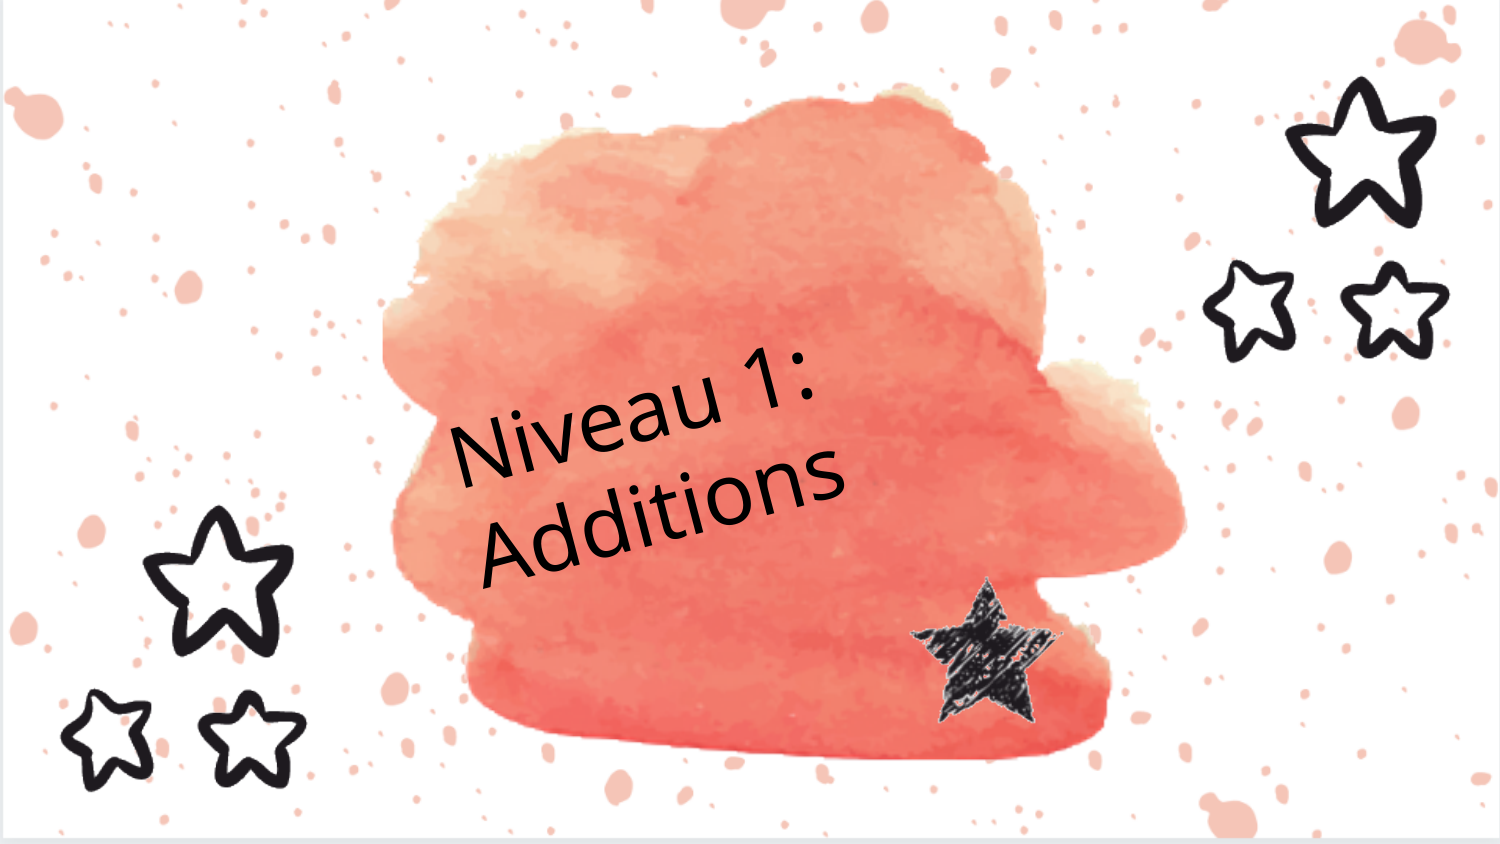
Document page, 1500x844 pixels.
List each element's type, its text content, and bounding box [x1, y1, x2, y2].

text_box Niveau 1: Additions [417, 232, 1105, 627]
picture [0, 0, 1500, 844]
